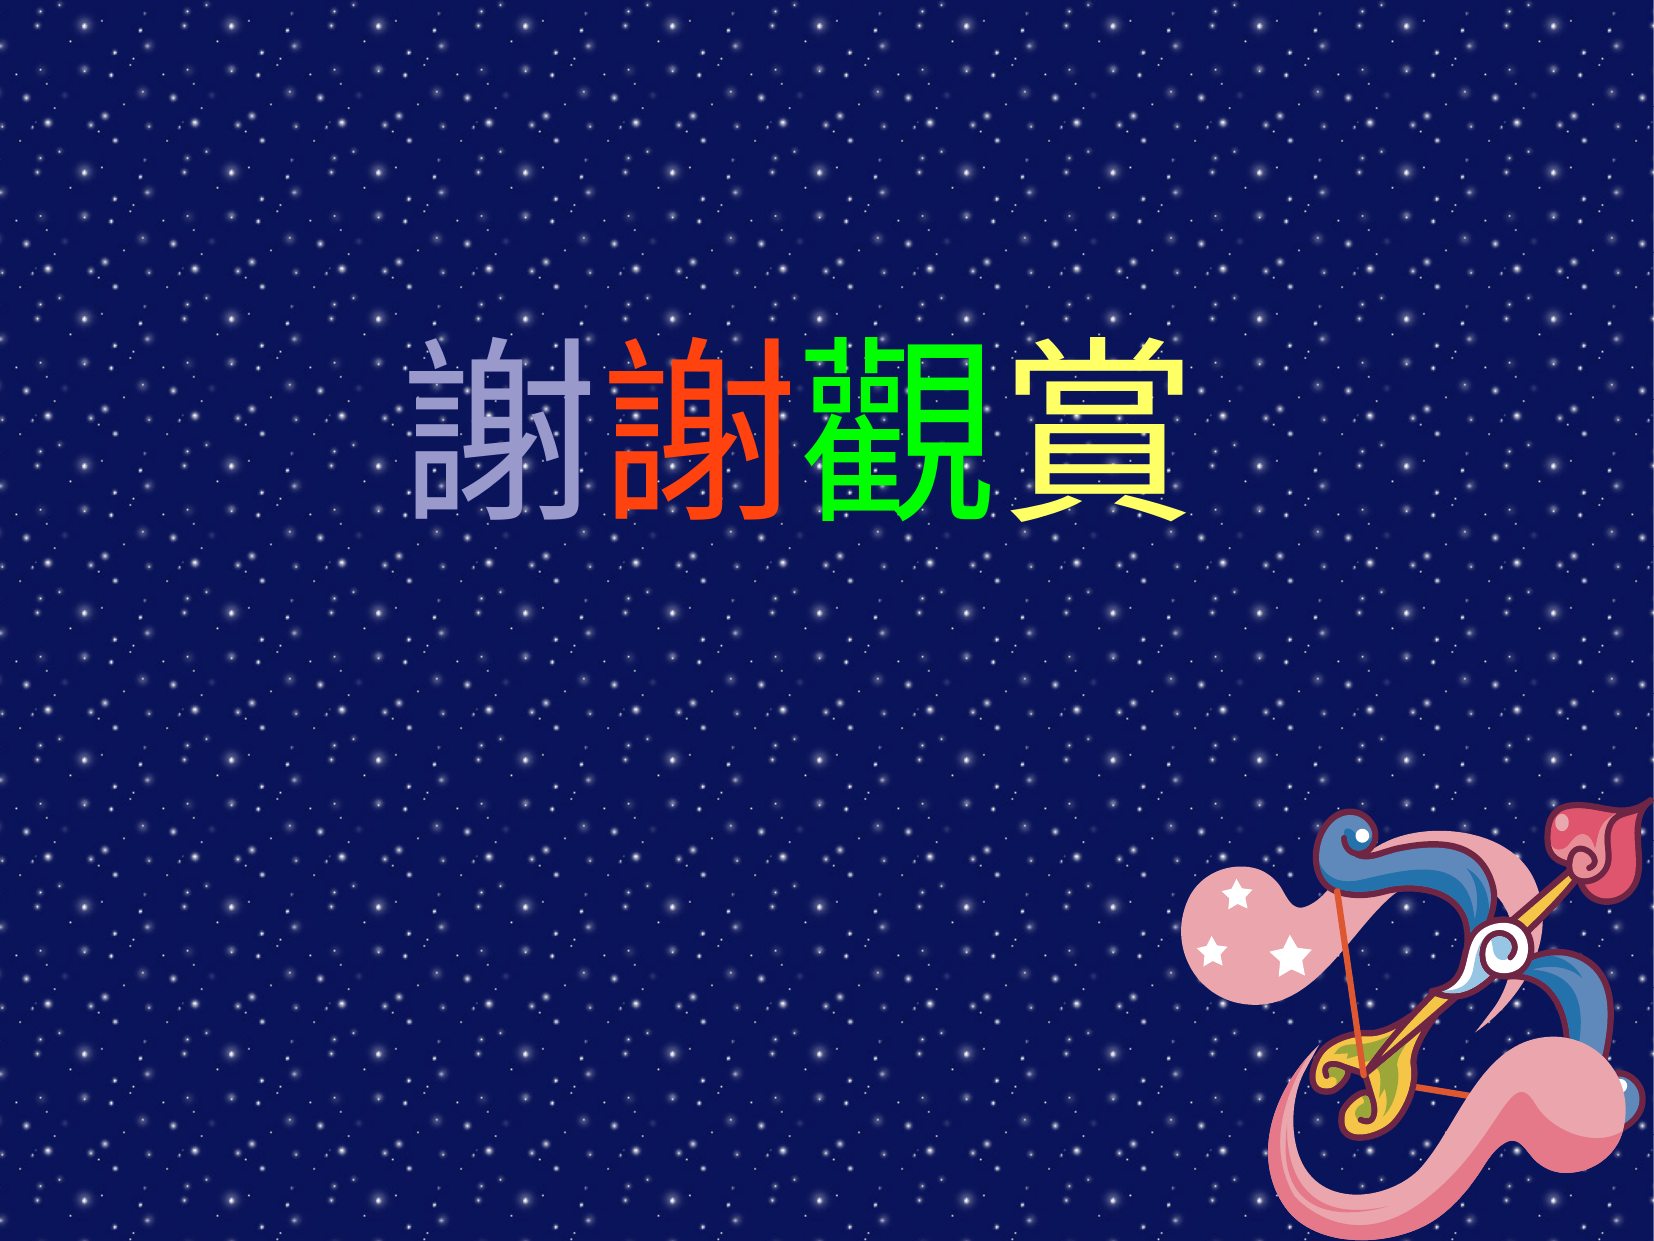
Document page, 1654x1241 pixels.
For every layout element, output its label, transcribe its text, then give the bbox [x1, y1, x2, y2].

picture [0, 0, 1654, 1241]
text_box 謝謝觀賞 [383, 265, 1241, 562]
